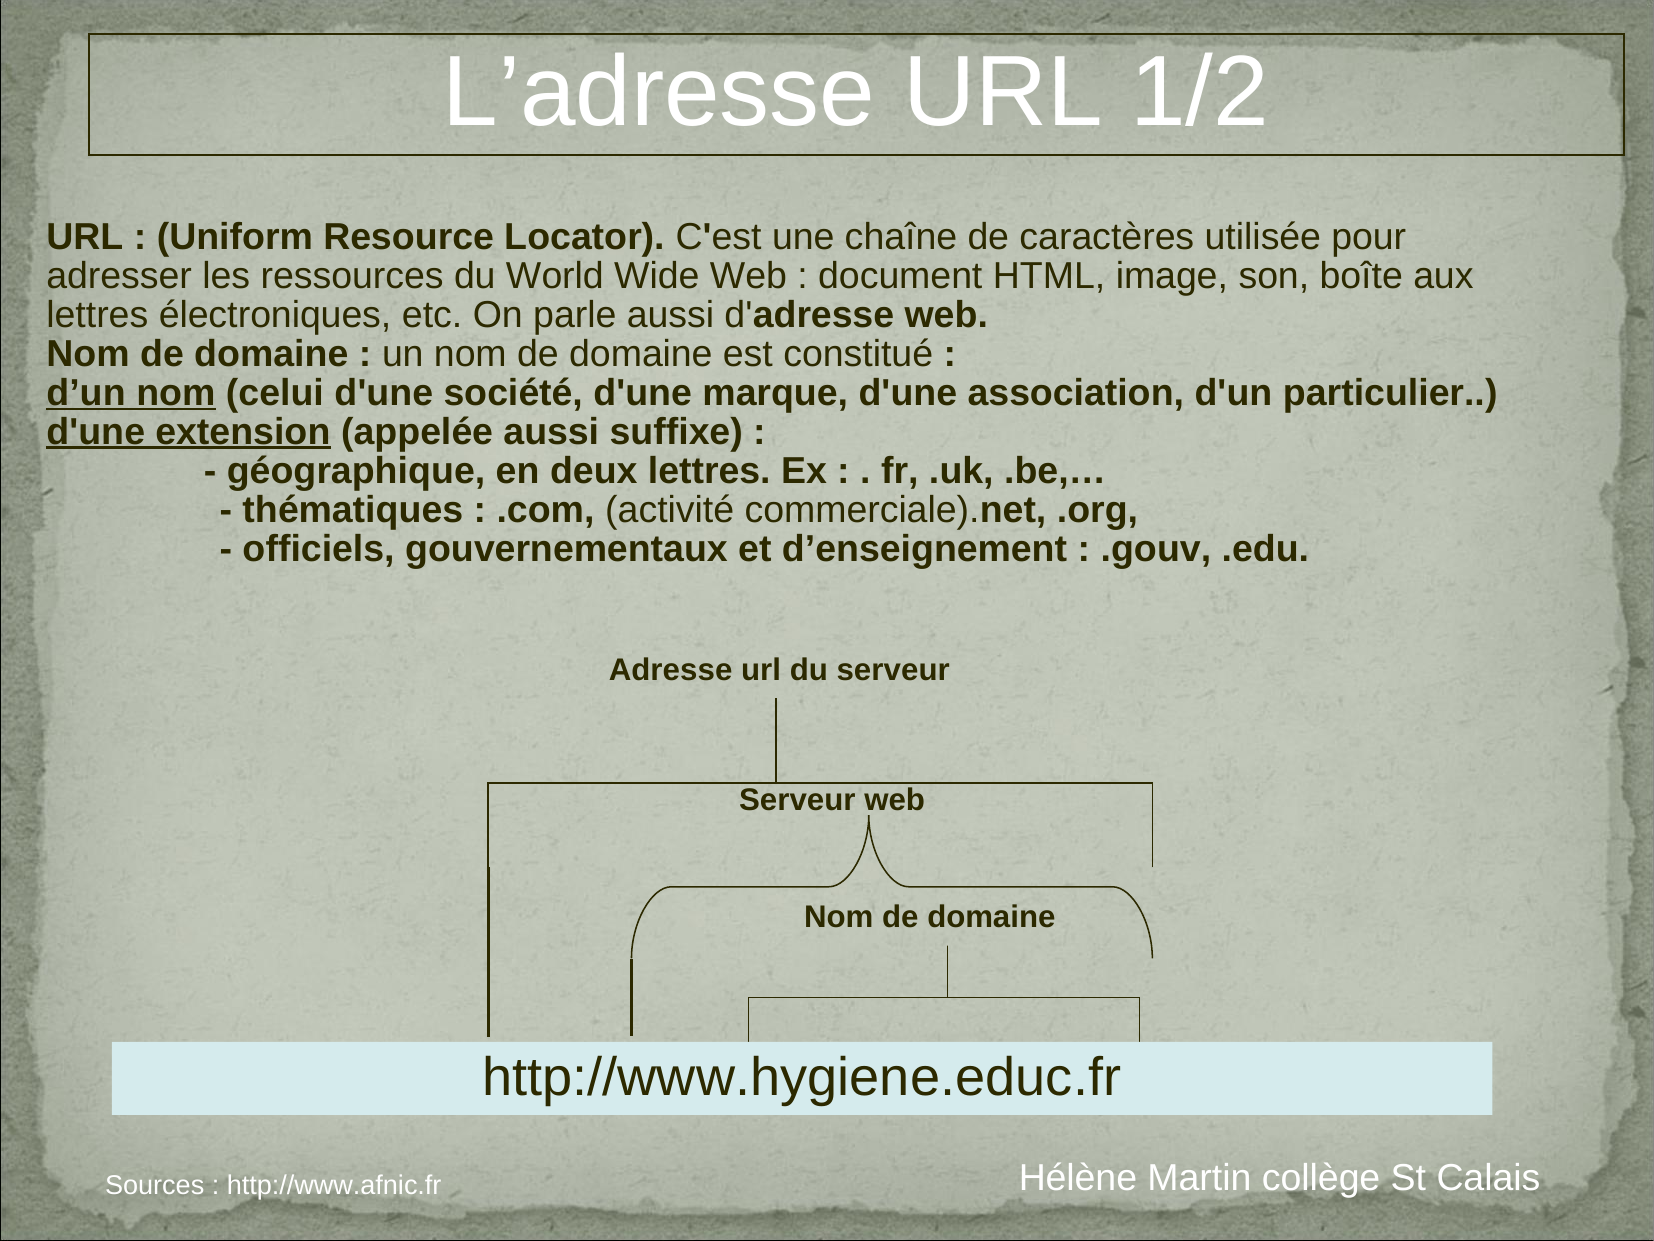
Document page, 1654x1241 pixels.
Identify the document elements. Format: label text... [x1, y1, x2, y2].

text_box URL : (Uniform Resource Locator). C'est une chaîne de caractères utilisée pour adresser les ressources du World Wide Web : document HTML, image, son, boîte aux lettres électroniques, etc. On parle aussi d'adresse web. Nom de domaine : un nom de domaine est constitué : d’un nom (celui d'une société, d'une marque, d'une association, d'un particulier..) d'une extension (appelée aussi suffixe) : - géographique, en deux lettres. Ex : . fr, .uk, .be,… - thématiques : .com, (activité commerciale).net, .org, - officiels, gouvernementaux et d’enseignement : .gouv, .edu. [29, 209, 1567, 617]
text_box Nom de domaine [787, 893, 1114, 943]
text_box Serveur web [722, 776, 775, 782]
text_box http://www.hygiene.educ.fr [111, 1041, 1493, 1115]
picture [0, 0, 1654, 1241]
text_box Serveur web [777, 776, 1231, 826]
text_box Adresse url du serveur [592, 646, 1049, 695]
text_box Sources : http://www.afnic.fr [88, 1163, 545, 1209]
text_box Serveur web [722, 784, 1152, 826]
text_box Hélène Martin collège St Calais [1003, 1151, 1565, 1209]
text_box L’adresse URL 1/2 [88, 34, 1625, 155]
